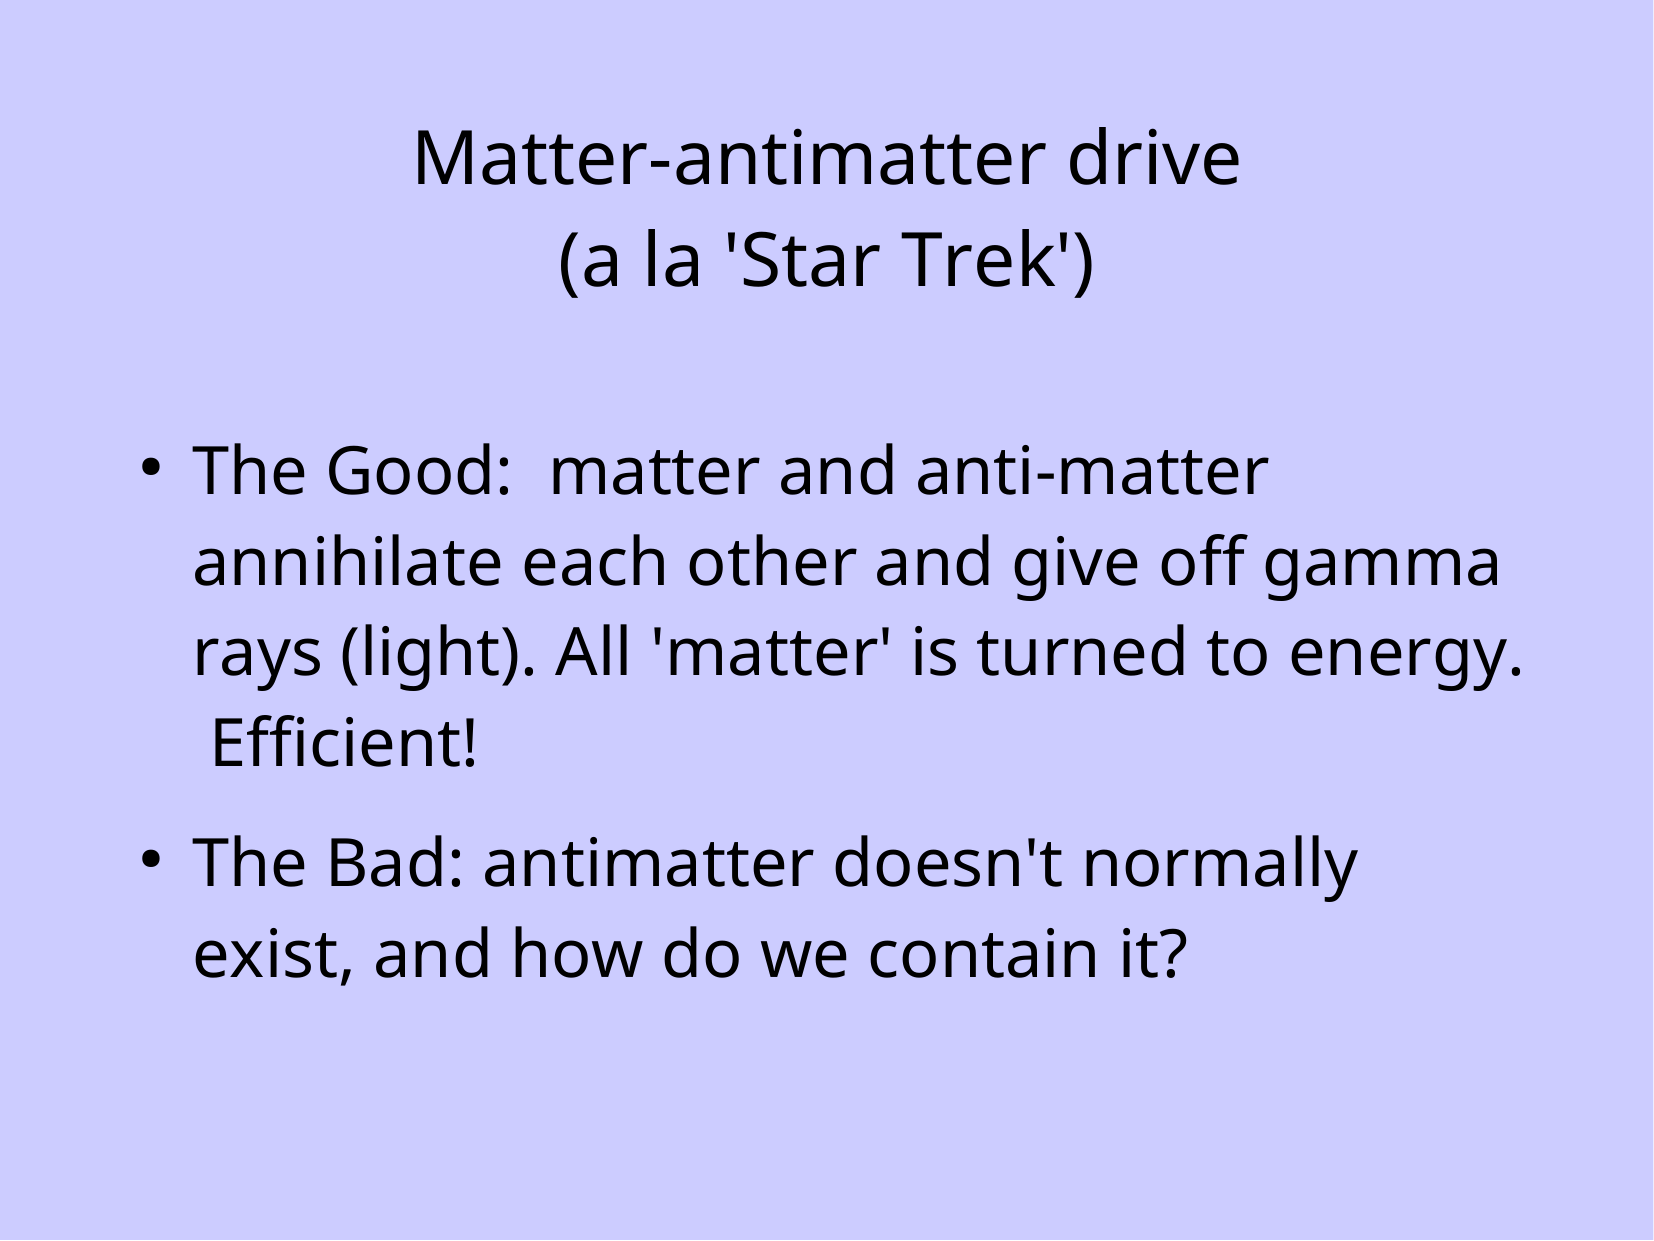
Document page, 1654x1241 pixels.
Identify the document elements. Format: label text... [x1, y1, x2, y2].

list The Good: matter and anti-matter annihilate each other and give off gamma rays (light). All 'matter' is turned to energy. Efficient! The Bad: antimatter doesn't normally exist, and how do we contain it? [121, 422, 1534, 838]
title Matter-antimatter drive (a la 'Star Trek') [121, 102, 1534, 311]
